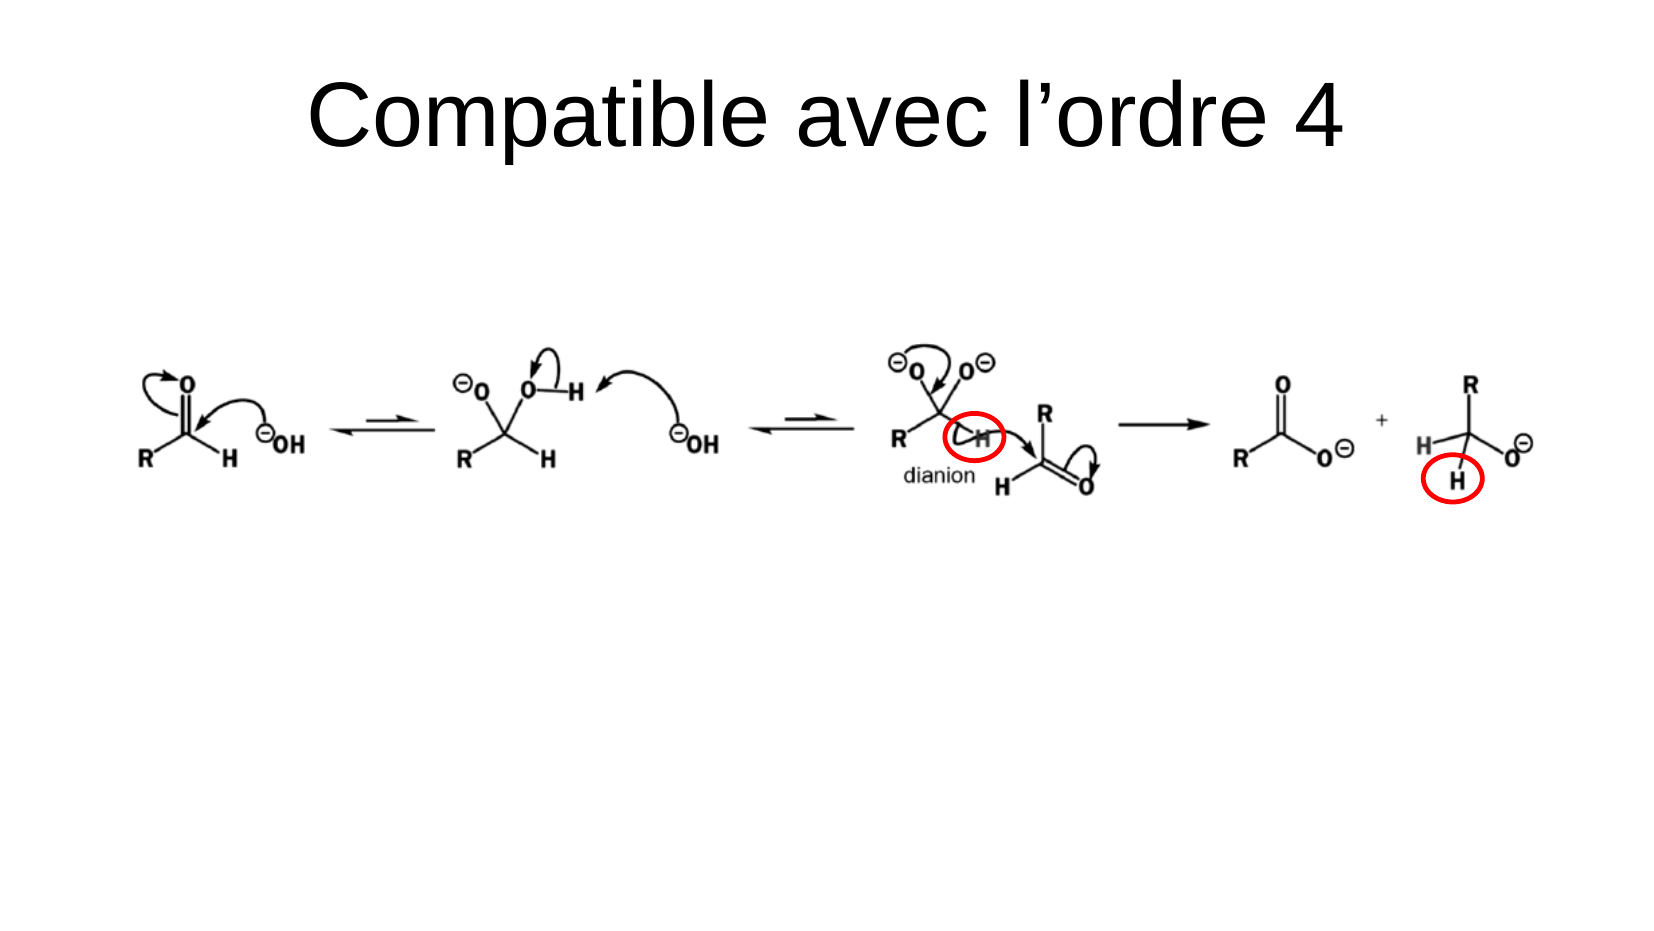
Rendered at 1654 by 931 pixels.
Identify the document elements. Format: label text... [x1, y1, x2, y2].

picture [106, 339, 1552, 508]
title Compatible avec l’ordre 4 [82, 37, 1571, 193]
